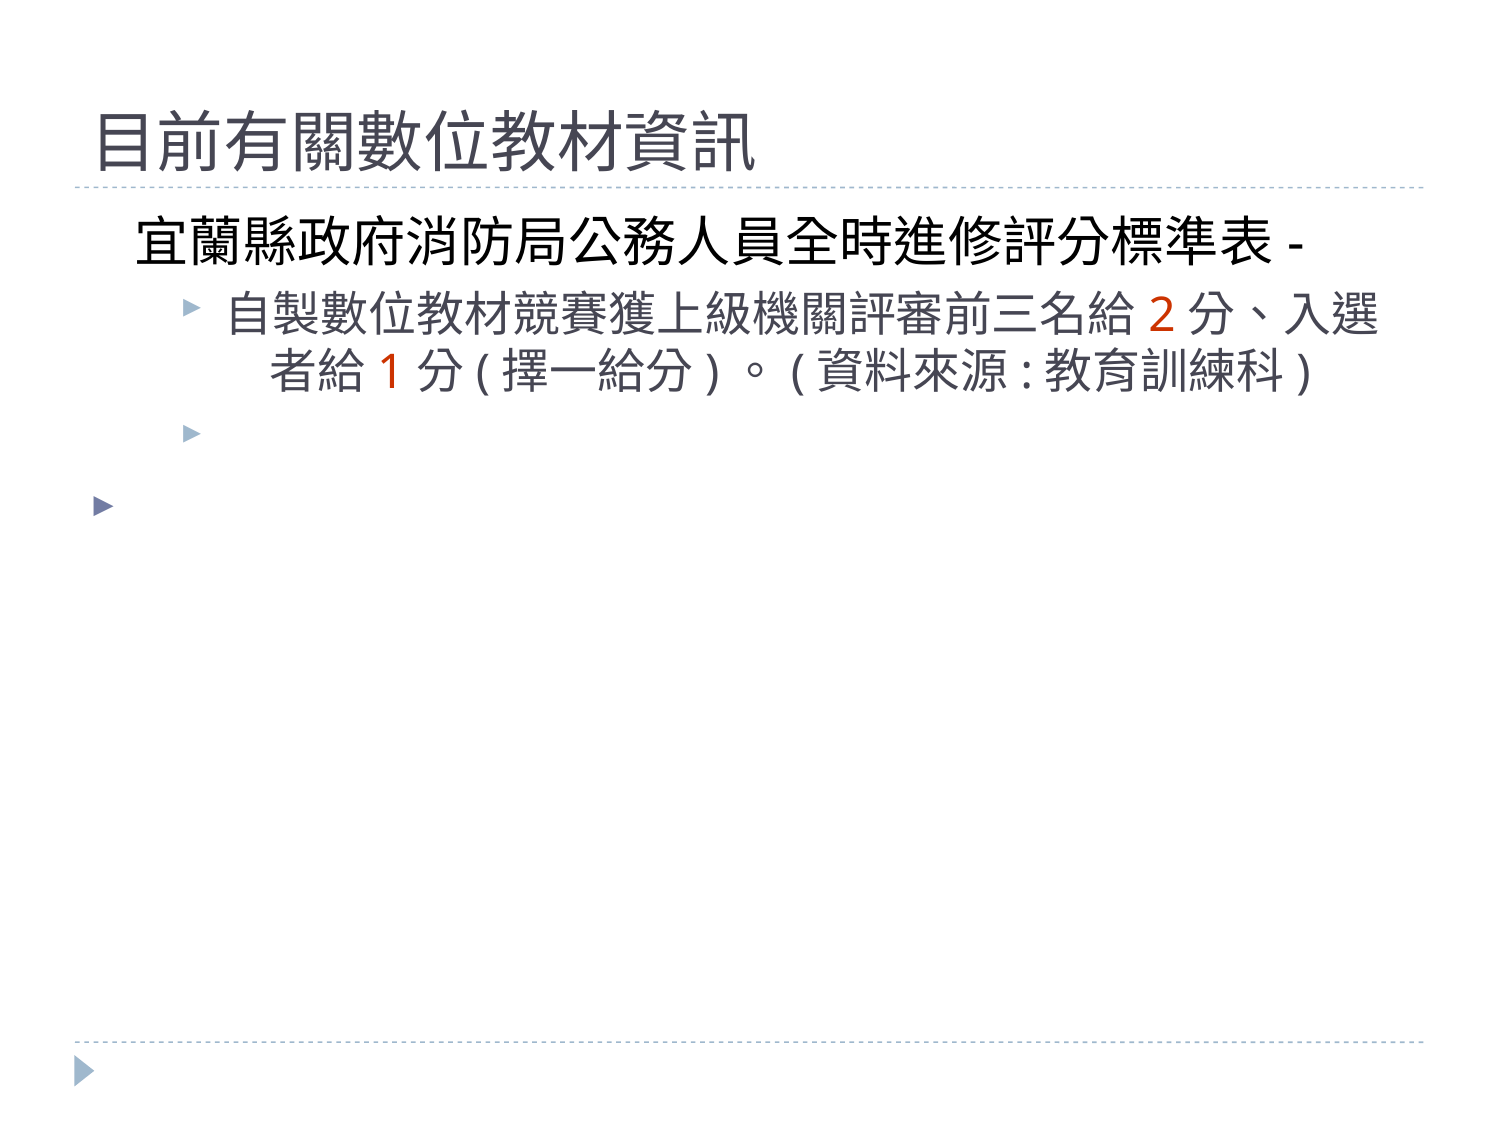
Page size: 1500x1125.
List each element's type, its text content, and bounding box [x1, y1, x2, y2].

list 宜蘭縣政府消防局公務人員全時進修評分標準表- 自製數位教材競賽獲上級機關評審前三名給2分、入選者給1分(擇一給分)。(資料來源:教育訓練科) [75, 200, 1426, 1010]
title 目前有關數位教材資訊 [75, 24, 1426, 188]
